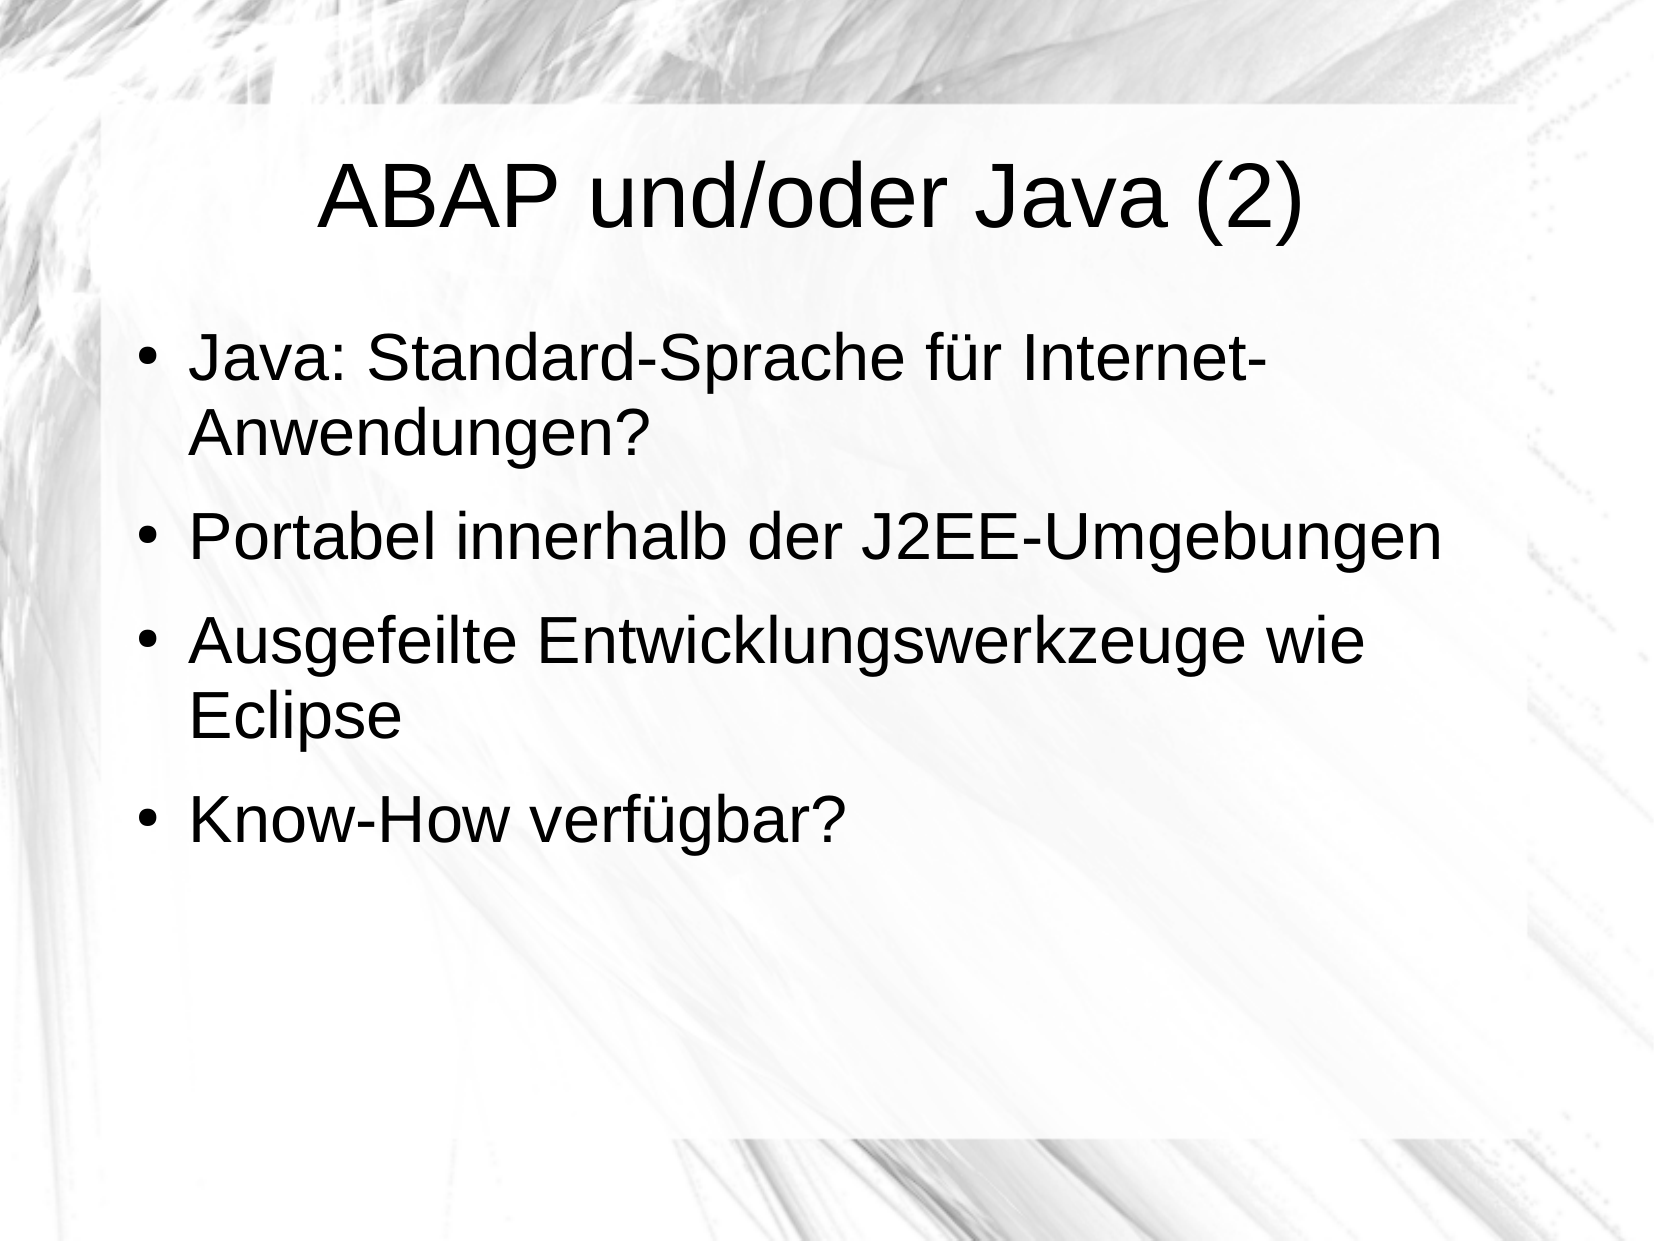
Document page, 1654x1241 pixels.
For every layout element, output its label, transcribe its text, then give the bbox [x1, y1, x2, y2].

list Java: Standard-Sprache für Internet-Anwendungen? Portabel innerhalb der J2EE-Umgebungen Ausgefeilte Entwicklungswerkzeuge wie Eclipse Know-How verfügbar? [118, 319, 1571, 931]
title ABAP und/oder Java (2) [118, 119, 1506, 273]
picture [0, 0, 1654, 1241]
